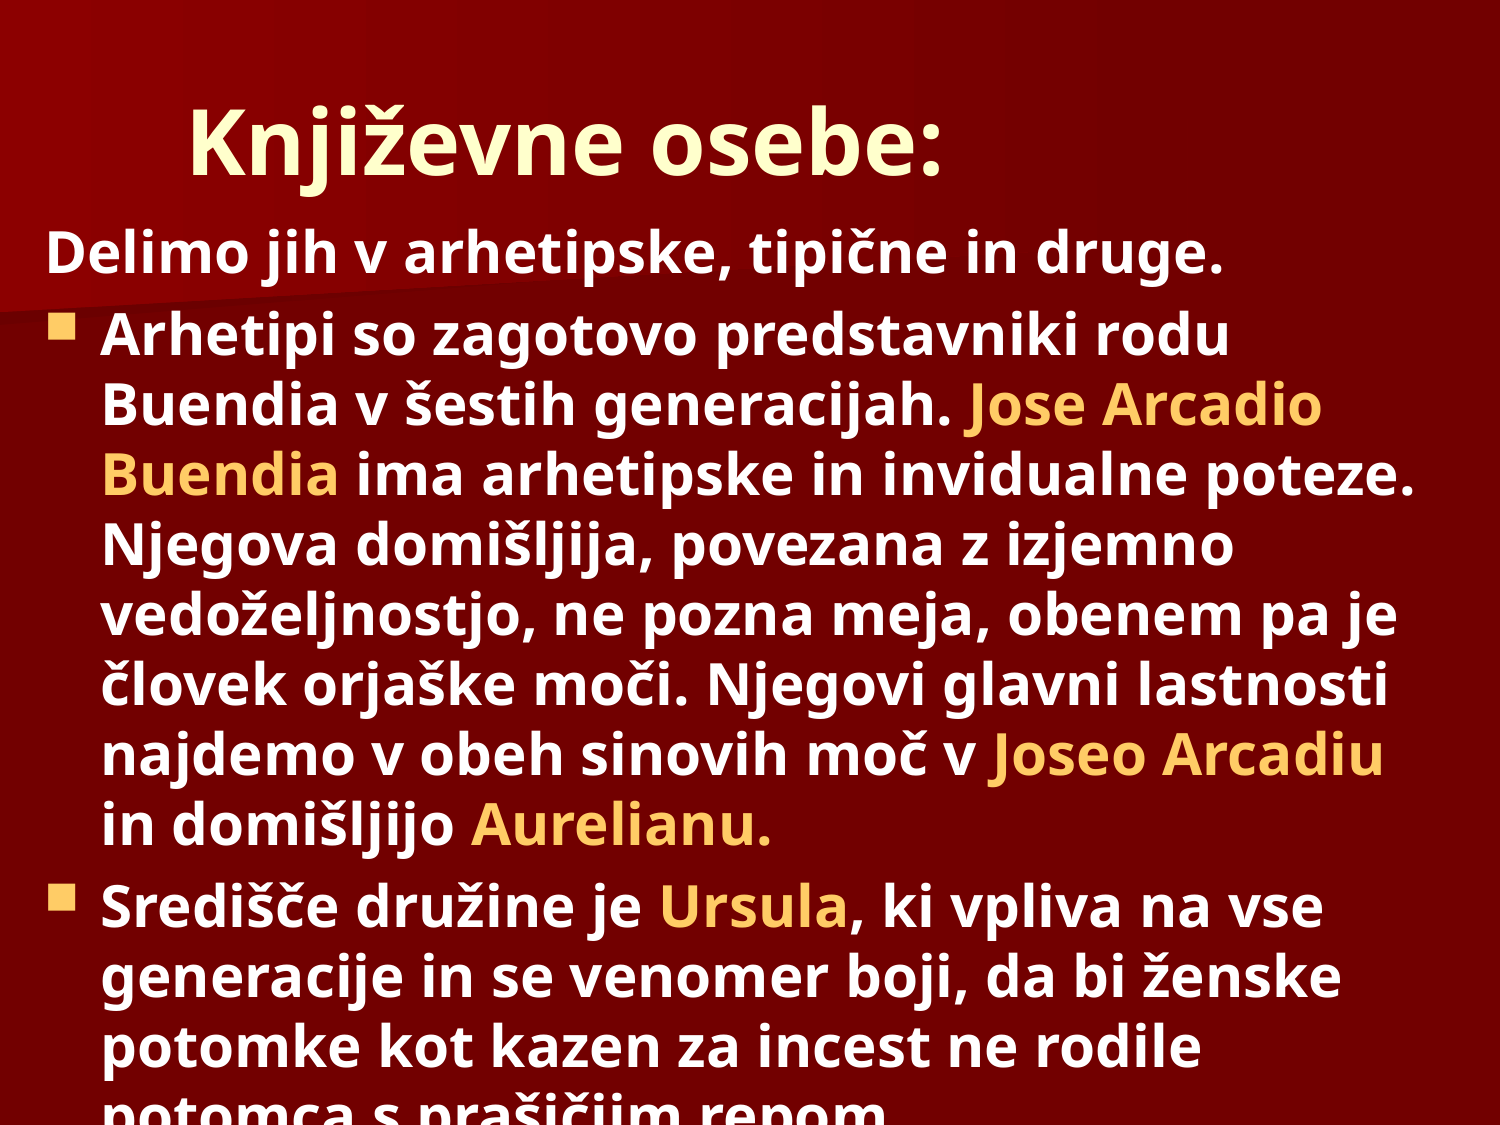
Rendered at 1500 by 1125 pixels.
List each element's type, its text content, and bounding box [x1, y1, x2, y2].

title Književne osebe: [75, 45, 1425, 208]
list Delimo jih v arhetipske, tipične in druge. Arhetipi so zagotovo predstavniki rodu Buendia v šestih generacijah. Jose Arcadio Buendia ima arhetipske in invidualne poteze. Njegova domišljija, povezana z izjemno vedoželjnostjo, ne pozna meja, obenem pa je človek orjaške moči. Njegovi glavni lastnosti najdemo v obeh sinovih moč v Joseo Arcadiu in domišljijo Aurelianu. Središče družine je Ursula, ki vpliva na vse generacije in se venomer boji, da bi ženske potomke kot kazen za incest ne rodile potomca s prašičjim repom [29, 208, 1471, 1094]
